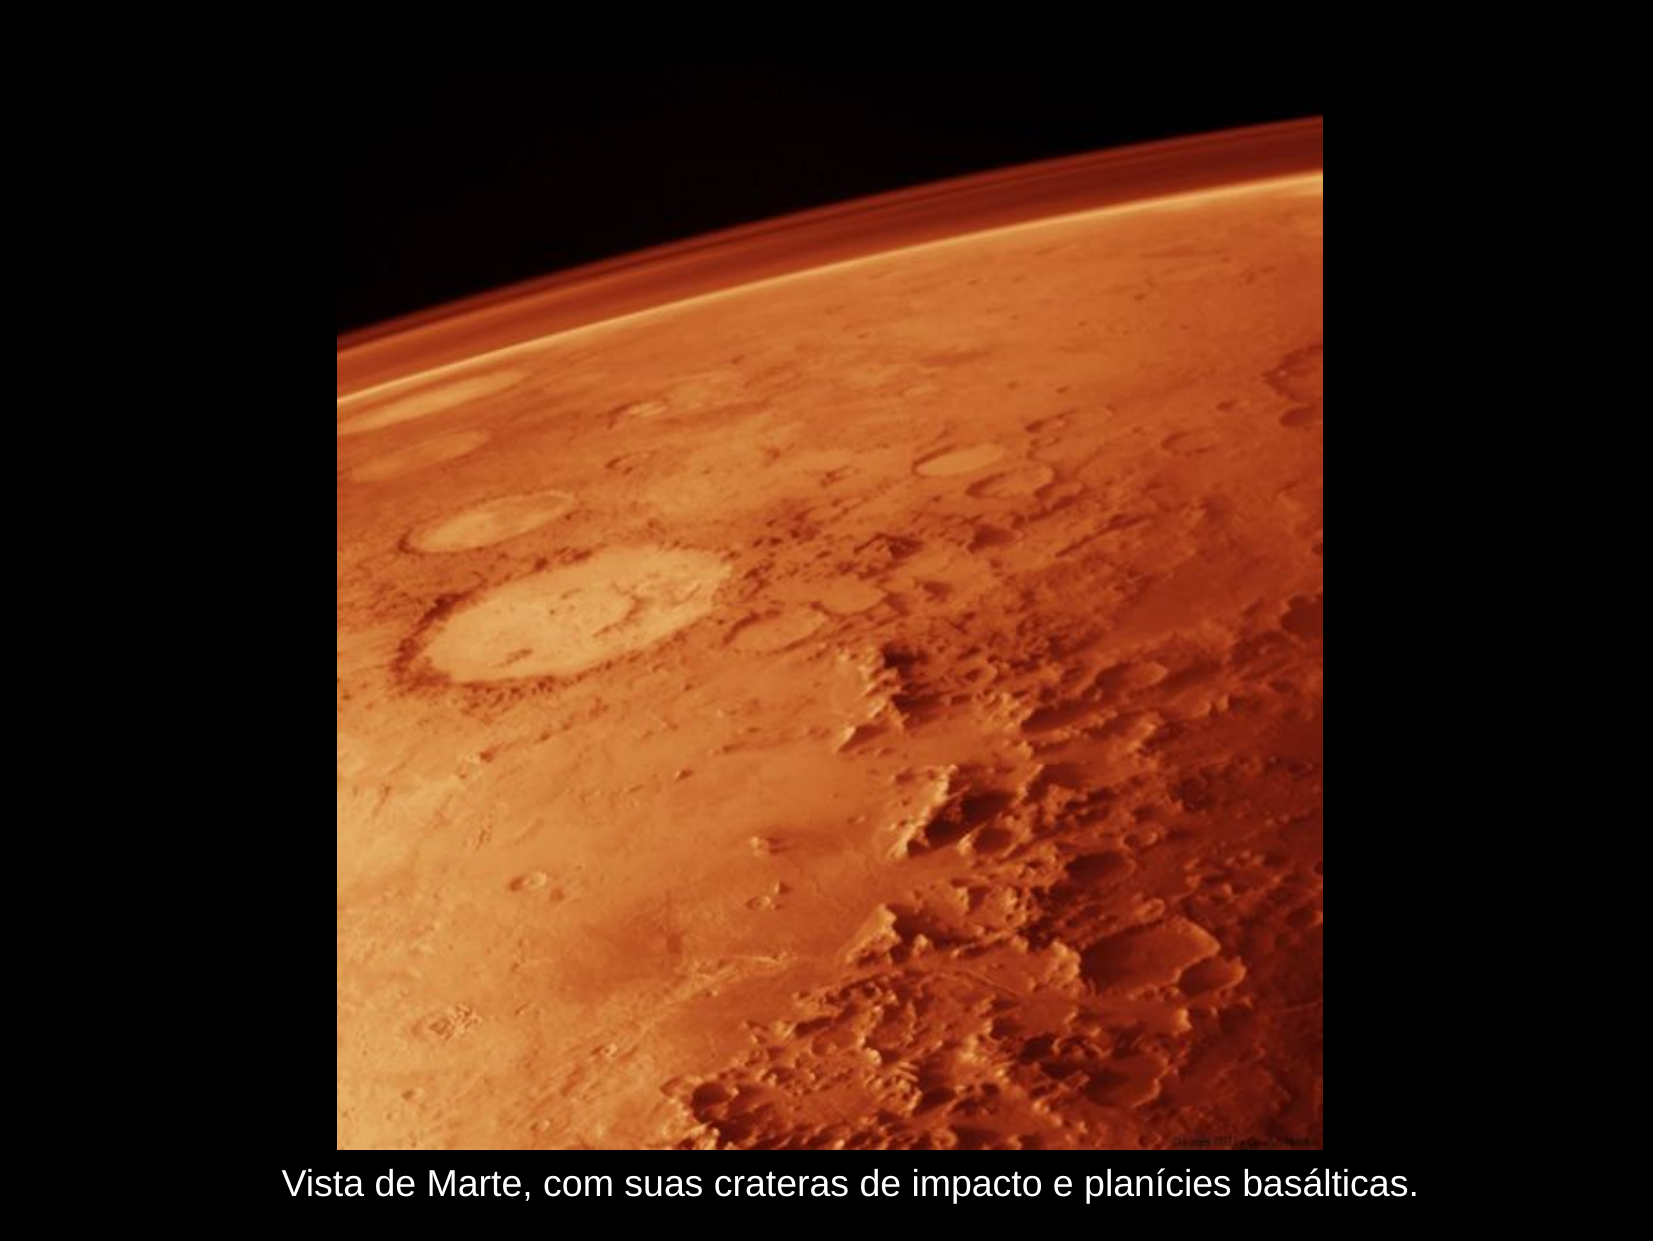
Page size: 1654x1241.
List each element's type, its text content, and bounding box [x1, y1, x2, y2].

picture [337, 39, 1323, 1150]
text_box Vista de Marte, com suas crateras de impacto e planícies basálticas. [266, 1155, 1436, 1217]
